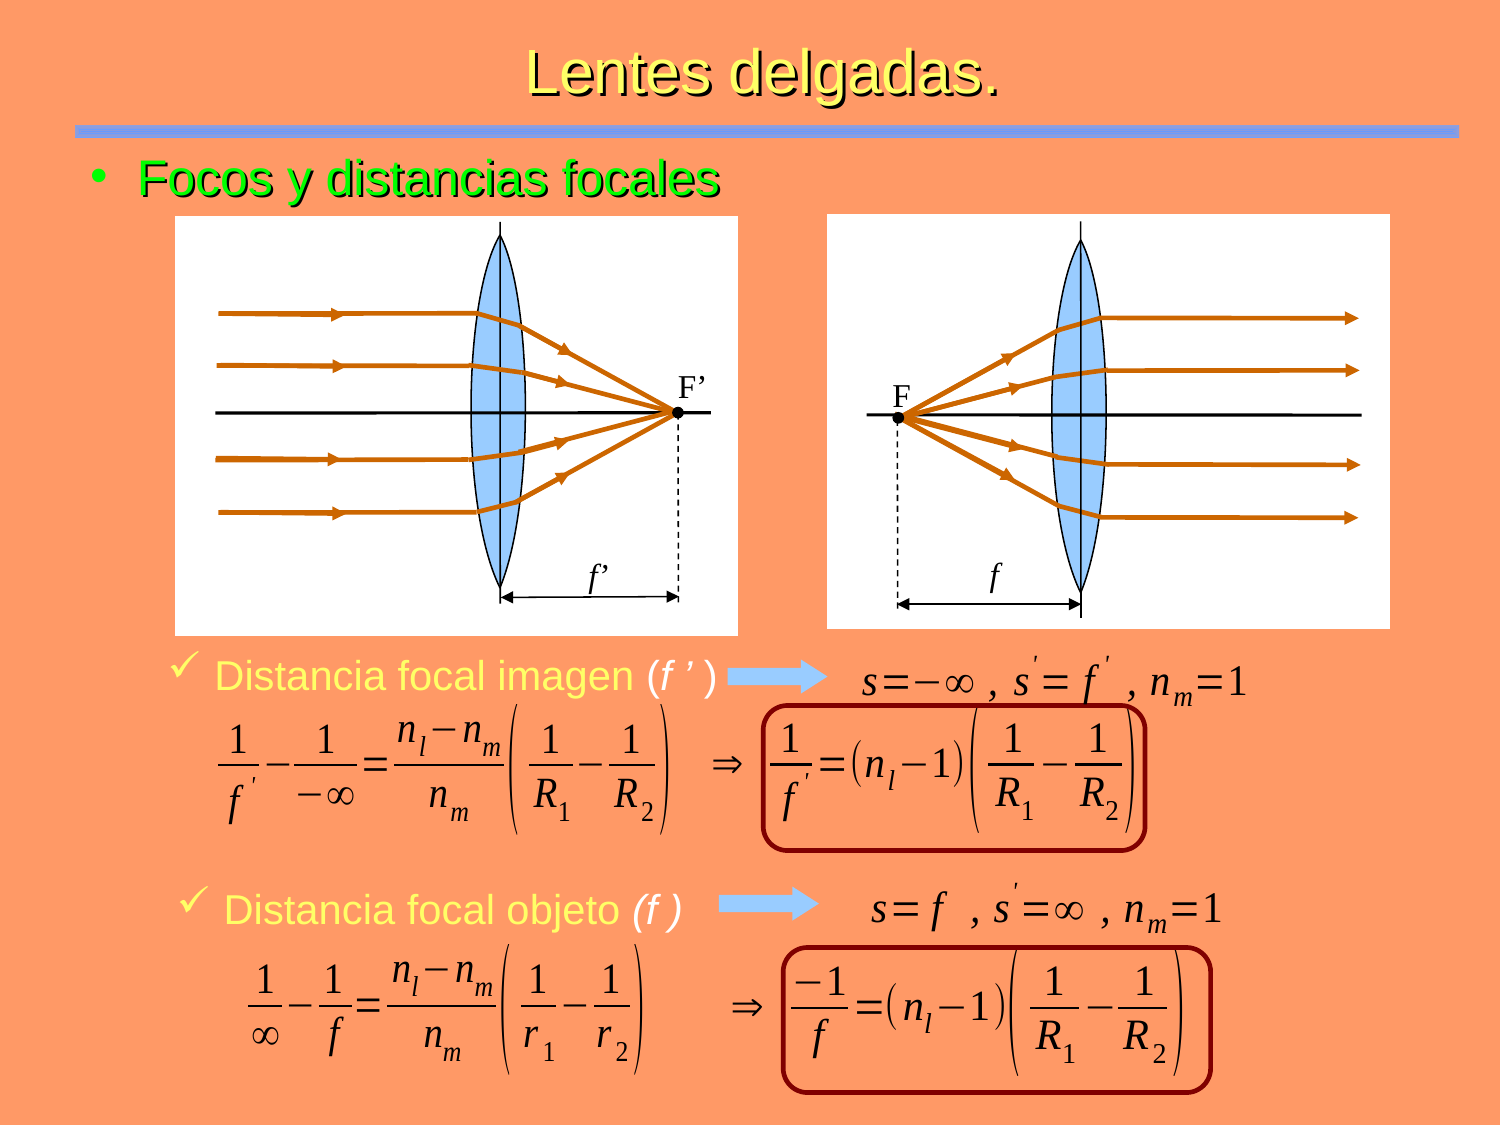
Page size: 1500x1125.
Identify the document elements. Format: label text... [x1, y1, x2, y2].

chart [206, 729, 687, 835]
text_box [176, 216, 738, 635]
text_box Focos y distancias focales [74, 137, 1405, 226]
chart [858, 875, 1238, 941]
text_box [728, 660, 827, 693]
chart [786, 950, 1203, 1076]
text_box F’ [674, 365, 712, 406]
chart [766, 648, 1258, 833]
chart [700, 706, 773, 833]
text_box [828, 215, 1390, 628]
text_box [75, 125, 1460, 138]
text_box f’ [580, 553, 617, 594]
text_box Distancia focal objeto (f ) [74, 875, 1463, 964]
text_box Lentes delgadas. [50, 23, 1476, 114]
text_box [719, 887, 818, 920]
chart [719, 949, 792, 1076]
text_box F [883, 373, 920, 414]
chart [236, 944, 662, 1075]
text_box f [976, 553, 1013, 594]
text_box Distancia focal imagen (f ’ ) [74, 641, 1463, 729]
